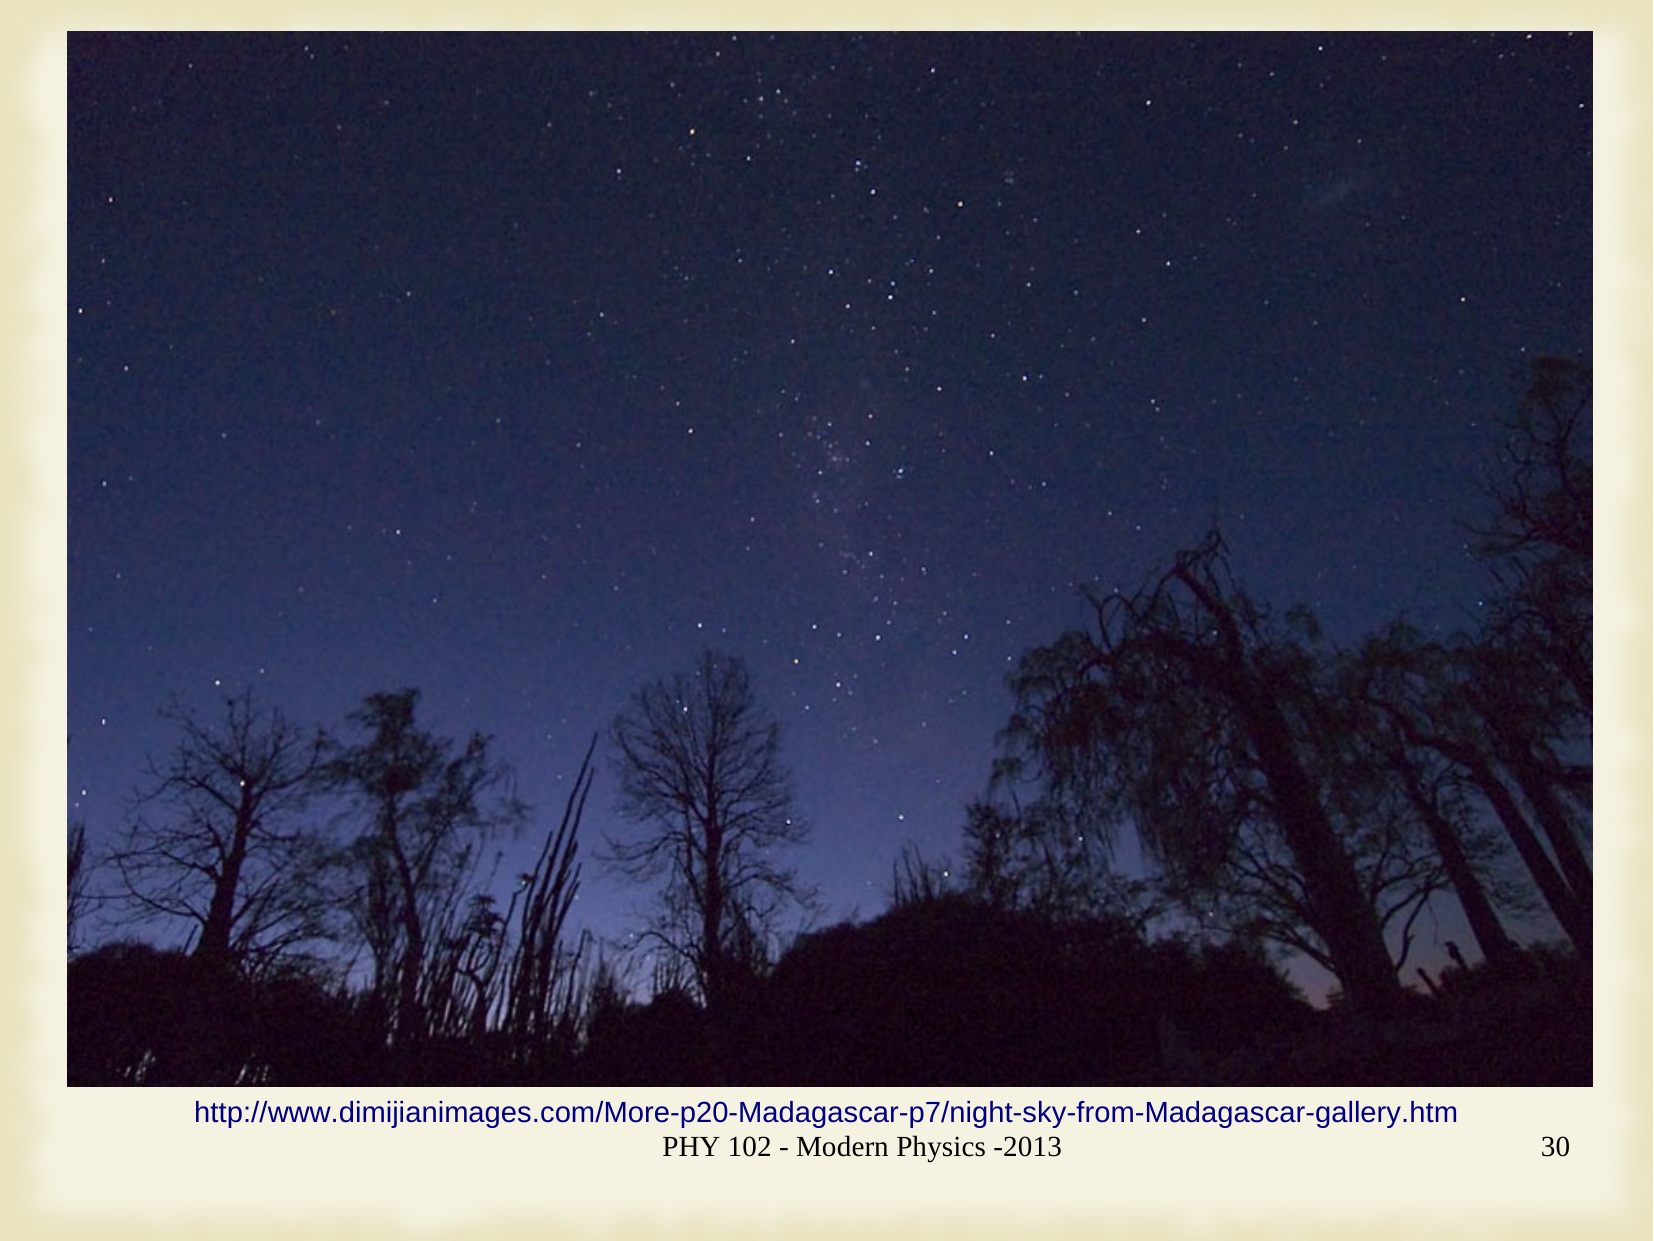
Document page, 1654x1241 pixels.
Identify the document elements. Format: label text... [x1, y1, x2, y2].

picture [0, 0, 1653, 1241]
text_box http://www.dimijianimages.com/More-p20-Madagascar-p7/night-sky-from-Madagascar-gallery.htm [179, 1088, 1478, 1147]
